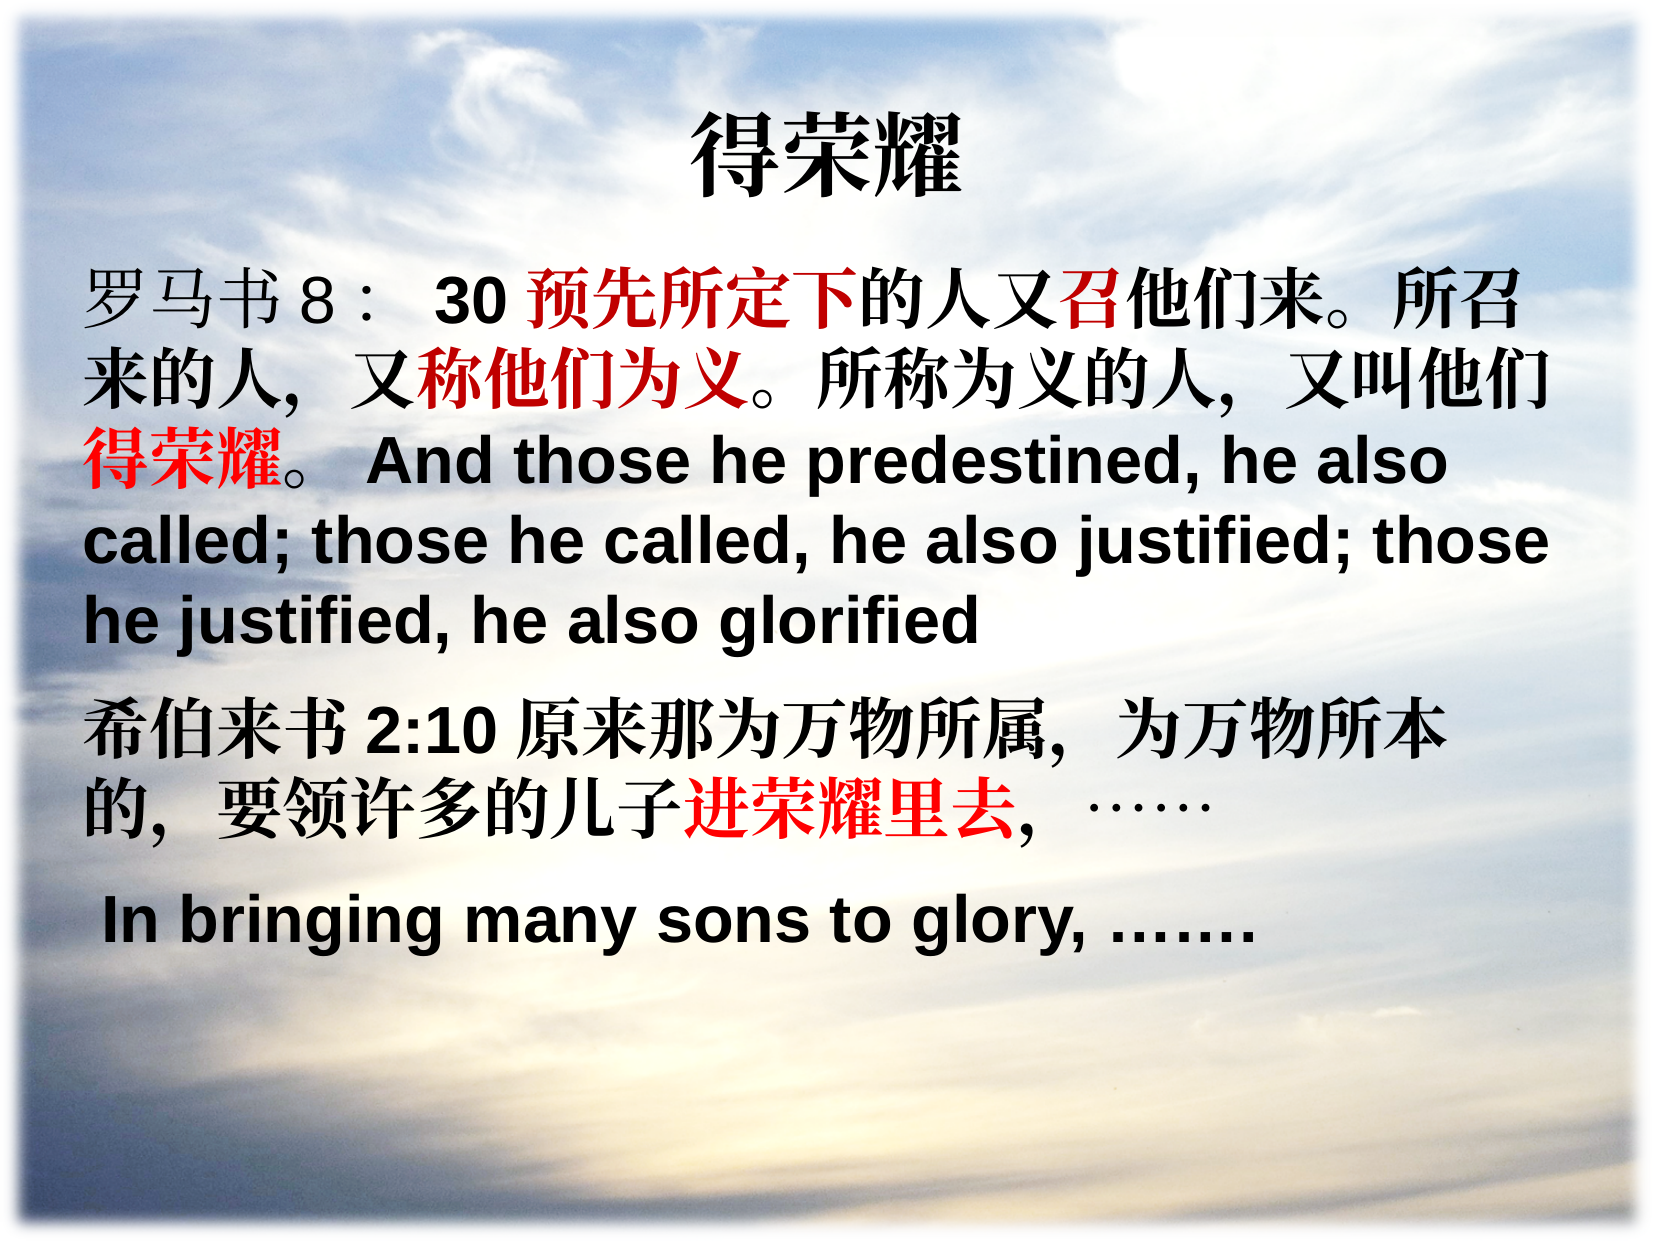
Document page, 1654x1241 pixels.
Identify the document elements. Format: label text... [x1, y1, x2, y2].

picture [0, 0, 1654, 1241]
list 罗马书8：30预先所定下的人又召他们来。所召来的人，又称他们为义。所称为义的人，又叫他们得荣耀。And those he predestined, he also called; those he called, he also justified; those he justified, he also glorified 希伯来书2:10原来那为万物所属，为万物所本的，要领许多的儿子进荣耀里去，…… In bringing many sons to glory, ……. [82, 256, 1571, 1109]
title 得荣耀 [82, 49, 1571, 256]
